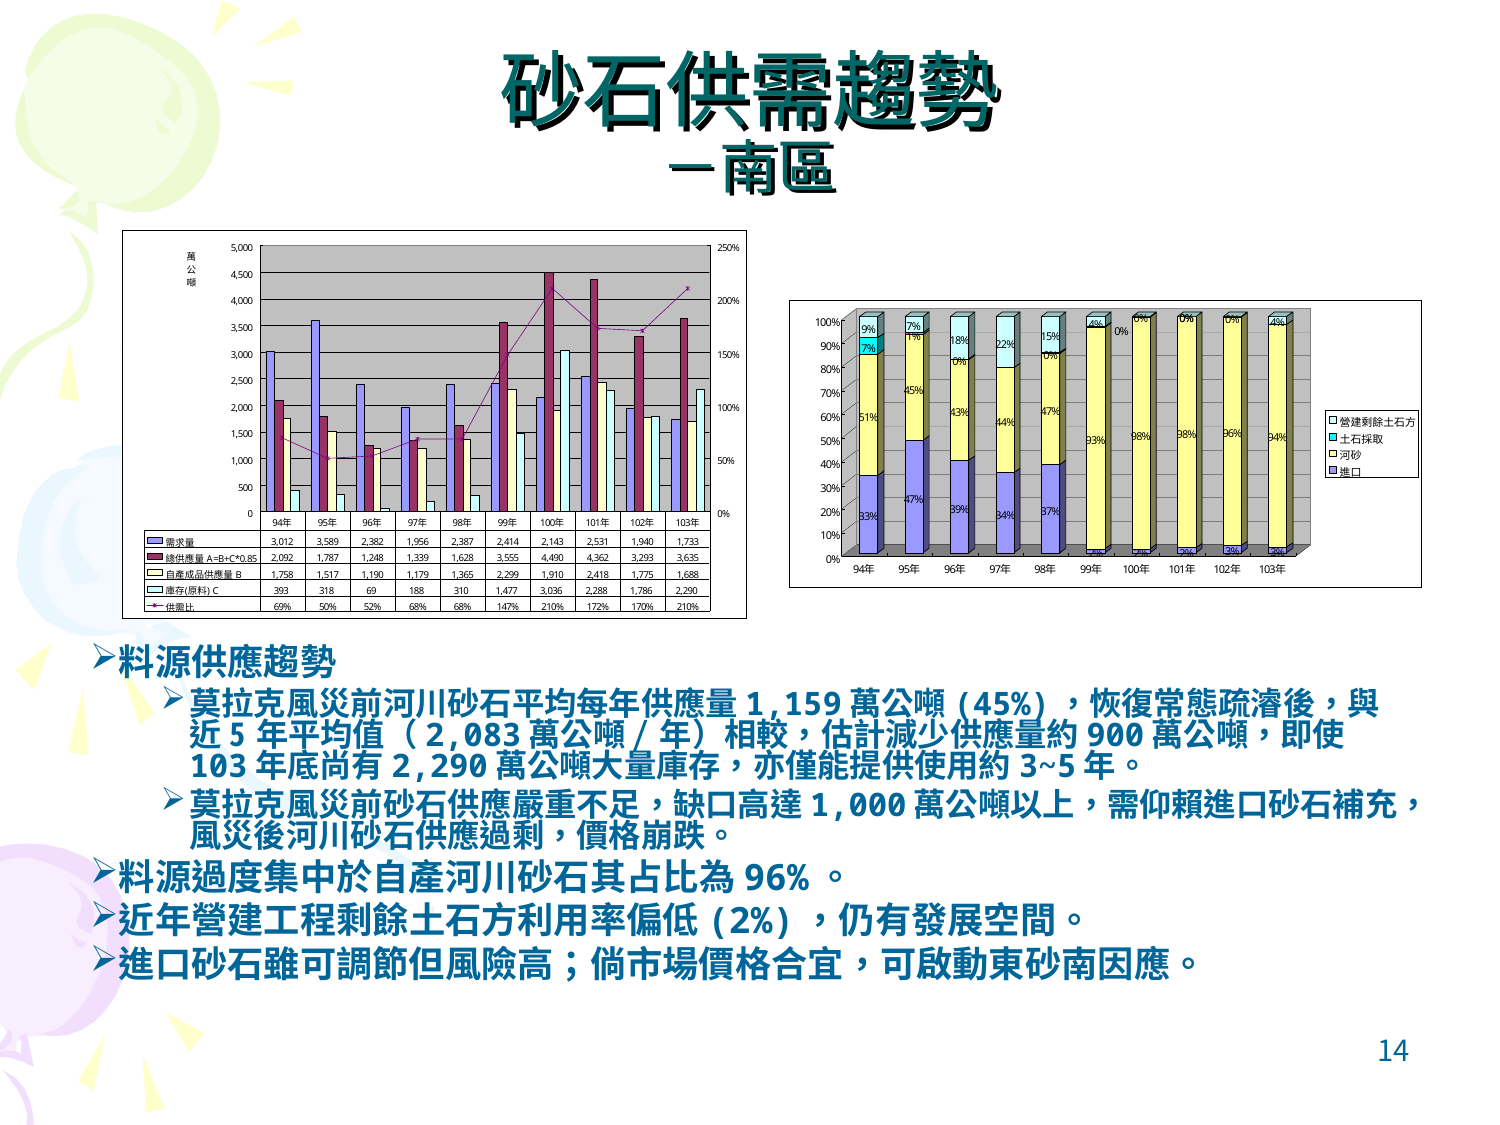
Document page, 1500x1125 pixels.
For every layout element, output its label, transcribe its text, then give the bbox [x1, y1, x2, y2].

title 砂石供需趨勢 －南區 [72, 16, 1426, 233]
list 料源供應趨勢 莫拉克風災前河川砂石平均每年供應量1,159萬公噸(45%)，恢復常態疏濬後，與近5年平均值（2,083萬公噸/年）相較，估計減少供應量約900萬公噸，即使103年底尚有2,290萬公噸大量庫存，亦僅能提供使用約3~5年。 莫拉克風災前砂石供應嚴重不足，缺口高達1,000萬公噸以上，需仰賴進口砂石補充，風災後河川砂石供應過剩，價格崩跌。 料源過度集中於自產河川砂石其占比為96%。 近年營建工程剩餘土石方利用率偏低(2%)，仍有發展空間。 進口砂石雖可調節但風險高；倘市場價格合宜，可啟動東砂南因應。 [75, 640, 1426, 994]
picture [118, 227, 751, 622]
picture [785, 297, 1426, 591]
text_box <編號> [1074, 1024, 1426, 1100]
